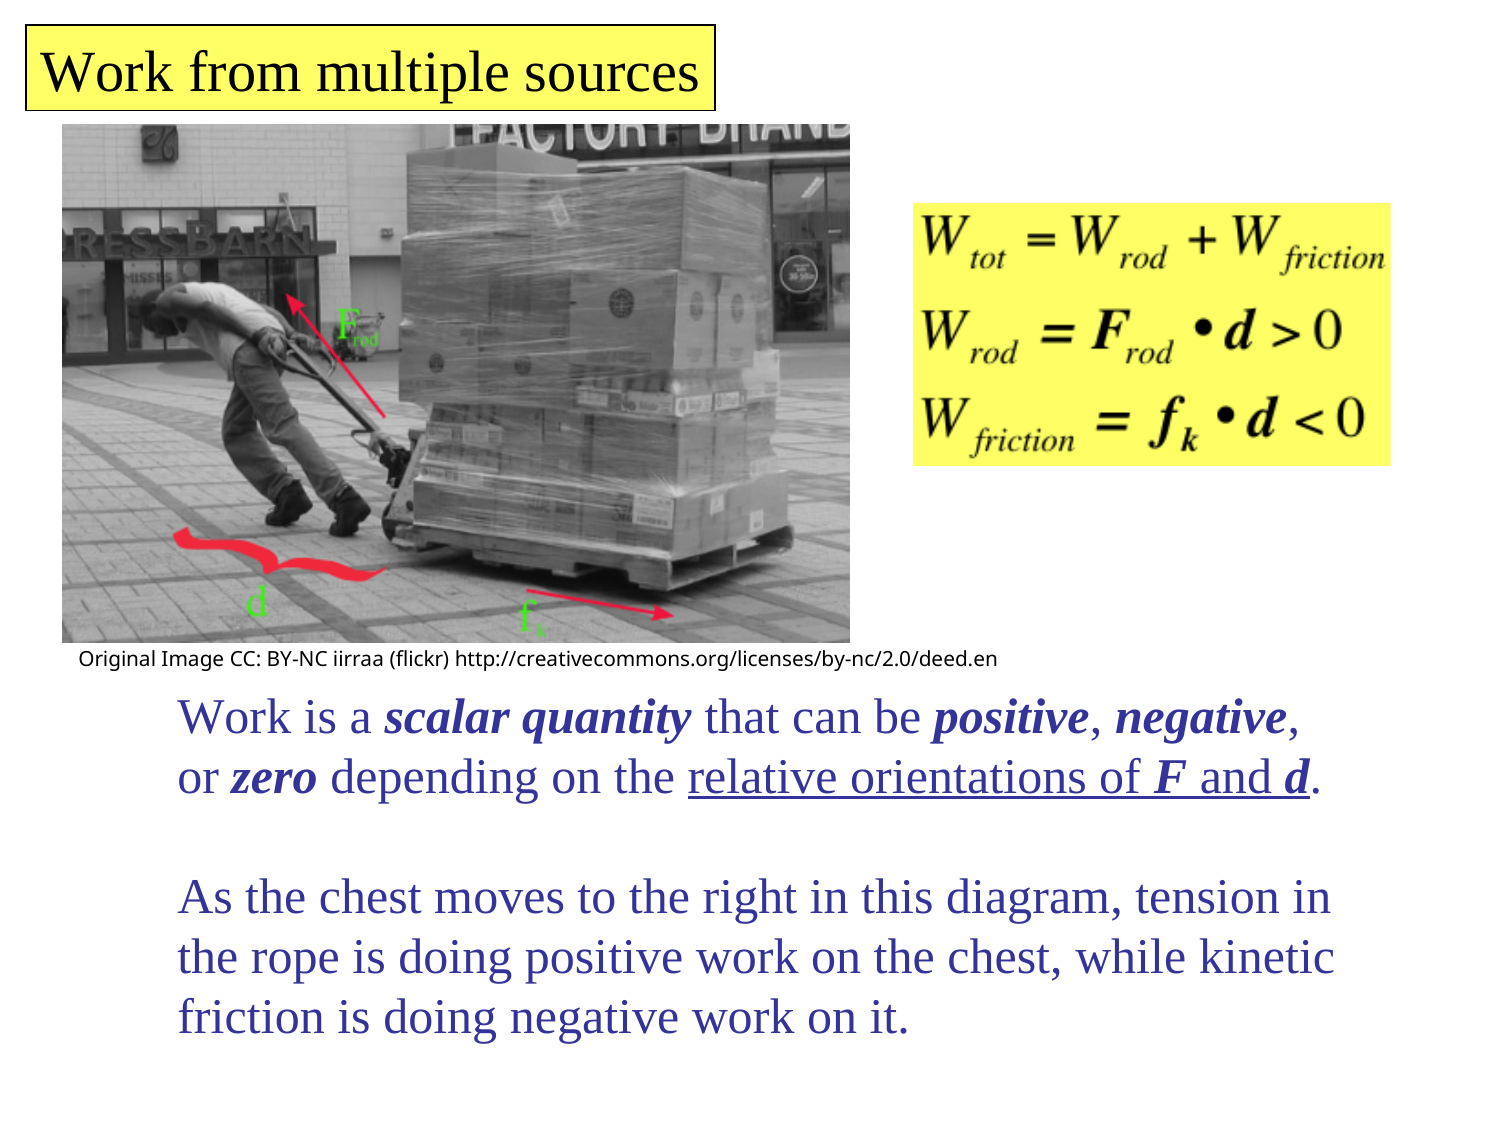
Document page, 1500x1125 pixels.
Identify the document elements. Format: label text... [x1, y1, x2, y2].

picture [62, 124, 850, 643]
text_box Work is a scalar quantity that can be positive, negative, or zero depending on the relative orientations of F and d. As the chest moves to the right in this diagram, tension in the rope is doing positive work on the chest, while kinetic friction is doing negative work on it. [162, 675, 1363, 1051]
text_box Work from multiple sources [25, 24, 716, 111]
picture [913, 203, 1393, 466]
text_box Original Image CC: BY-NC iirraa (flickr) http://creativecommons.org/licenses/by-nc/2.0/deed.en [63, 637, 1013, 678]
